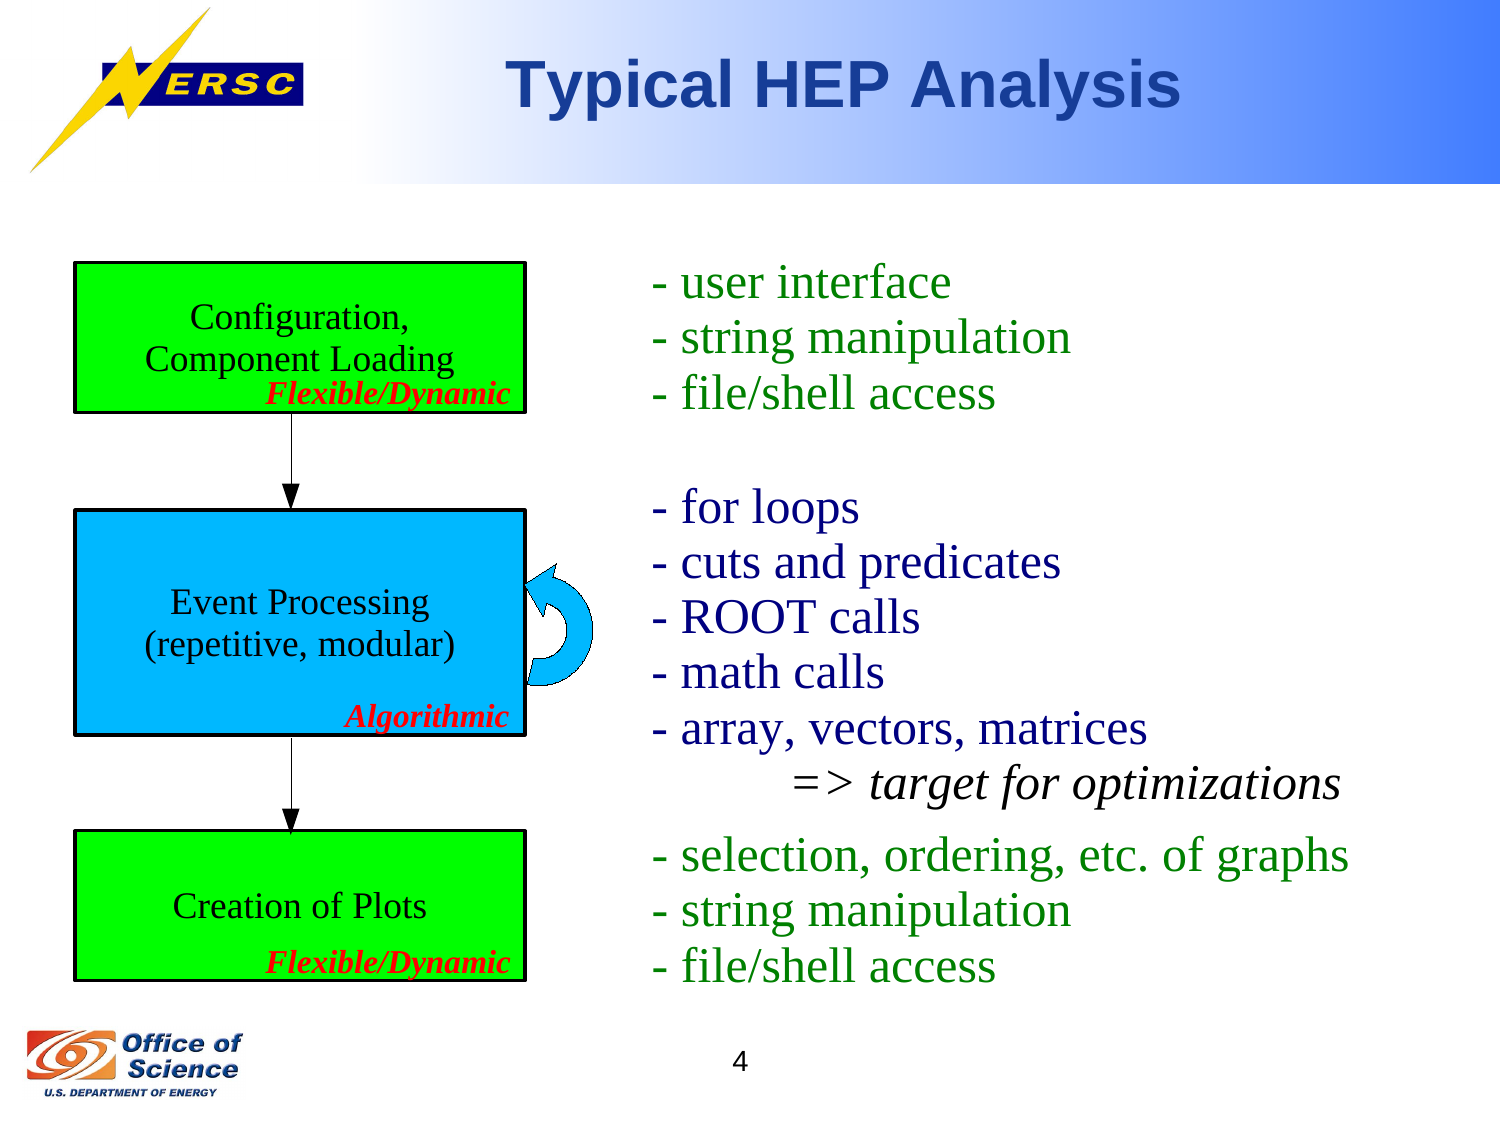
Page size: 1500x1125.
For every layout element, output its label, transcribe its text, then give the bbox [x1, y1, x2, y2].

text_box - for loops - cuts and predicates - ROOT calls - math calls - array, vectors, matrices => target for optimizations [651, 478, 1346, 811]
text_box Configuration, Component Loading [75, 262, 526, 413]
picture [0, 0, 352, 182]
text_box Flexible/Dynamic [265, 375, 521, 413]
picture [22, 1026, 246, 1100]
text_box - user interface - string manipulation - file/shell access [651, 254, 1346, 421]
text_box Event Processing (repetitive, modular) [75, 510, 526, 736]
text_box Flexible/Dynamic [265, 943, 521, 982]
text_box [524, 563, 593, 686]
text_box Algorithmic [345, 697, 520, 735]
text_box - selection, ordering, etc. of graphs - string manipulation - file/shell access [651, 827, 1367, 993]
text_box Creation of Plots [75, 830, 526, 981]
title Typical HEP Analysis [364, 13, 1326, 156]
